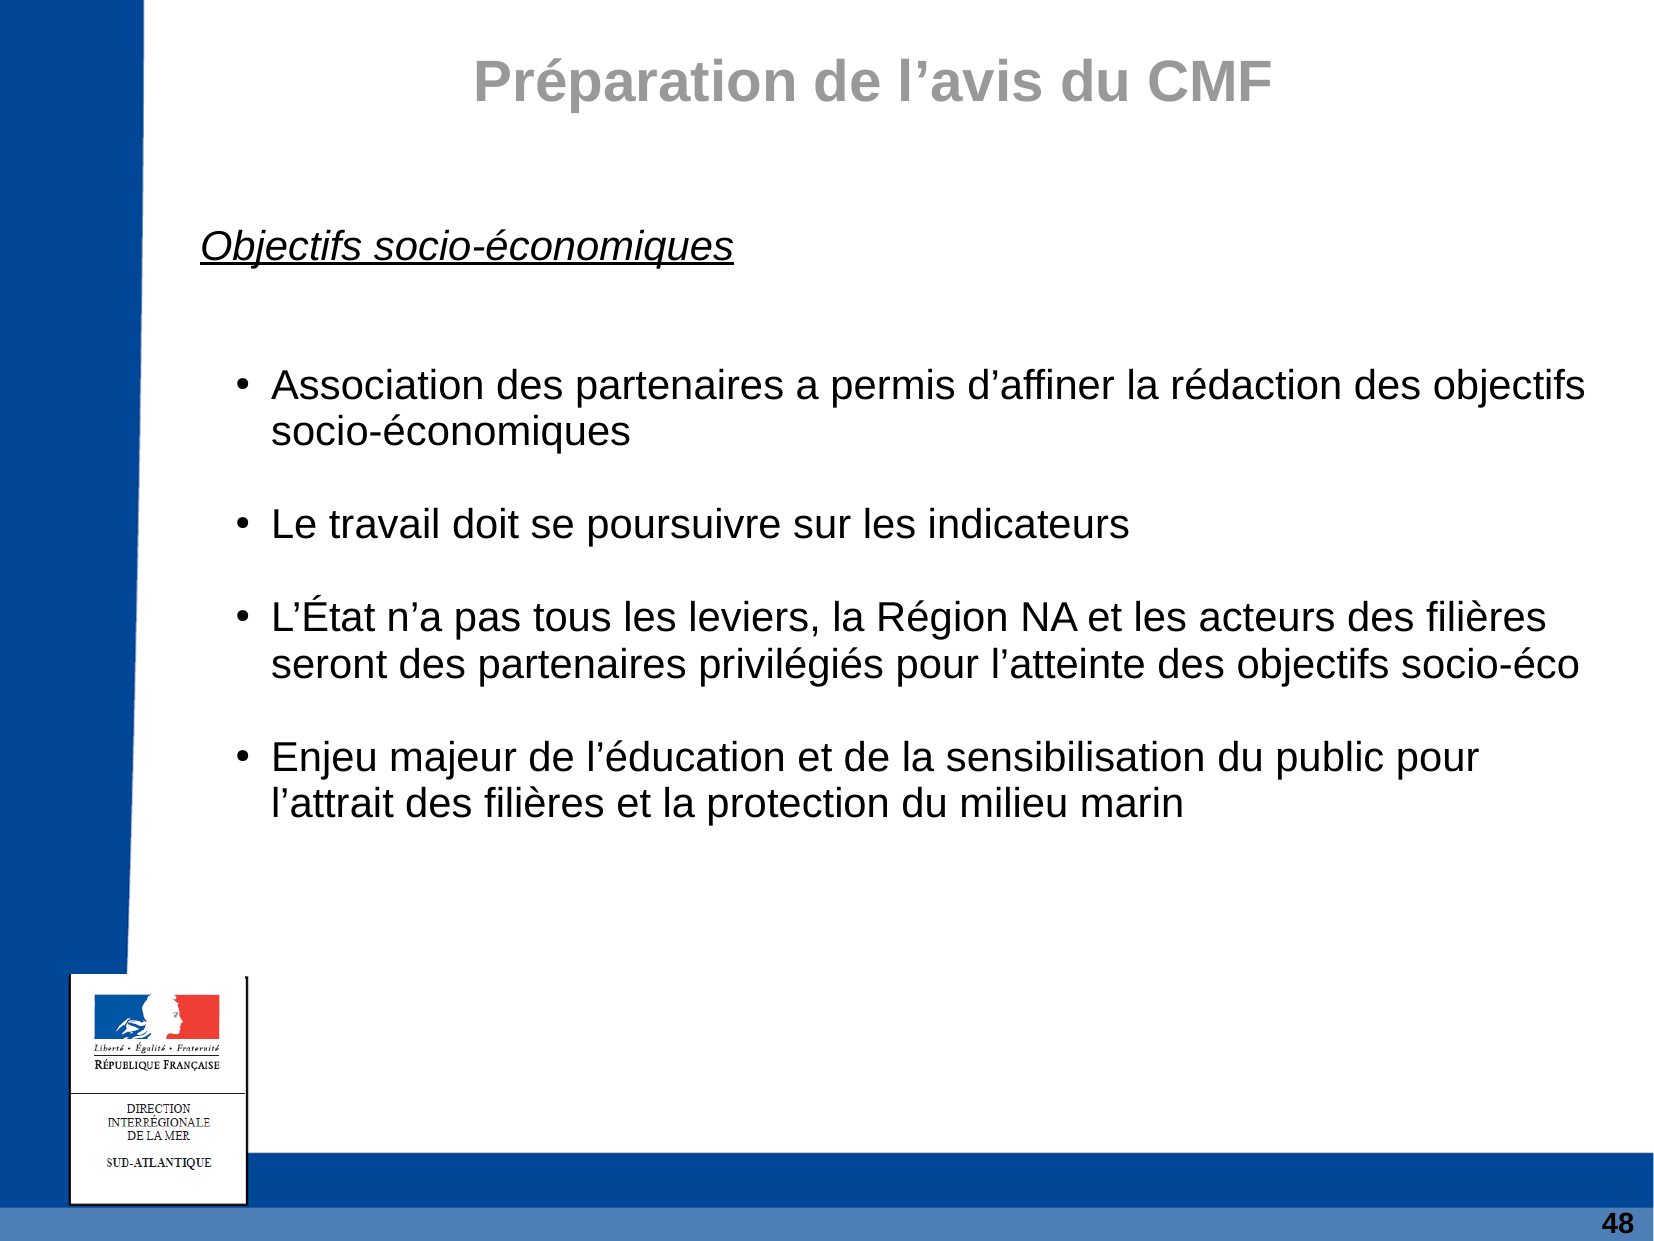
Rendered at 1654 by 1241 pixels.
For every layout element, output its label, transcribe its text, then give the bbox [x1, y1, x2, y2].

text_box Préparation de l’avis du CMF [106, 41, 1642, 189]
text_box Objectifs socio-économiques Association des partenaires a permis d’affiner la rédaction des objectifs socio-économiques Le travail doit se poursuivre sur les indicateurs L’État n’a pas tous les leviers, la Région NA et les acteurs des filières seront des partenaires privilégiés pour l’atteinte des objectifs socio-éco Enjeu majeur de l’éducation et de la sensibilisation du public pour l’attrait des filières et la protection du milieu marin [185, 214, 1615, 1117]
picture [0, 0, 1654, 1241]
